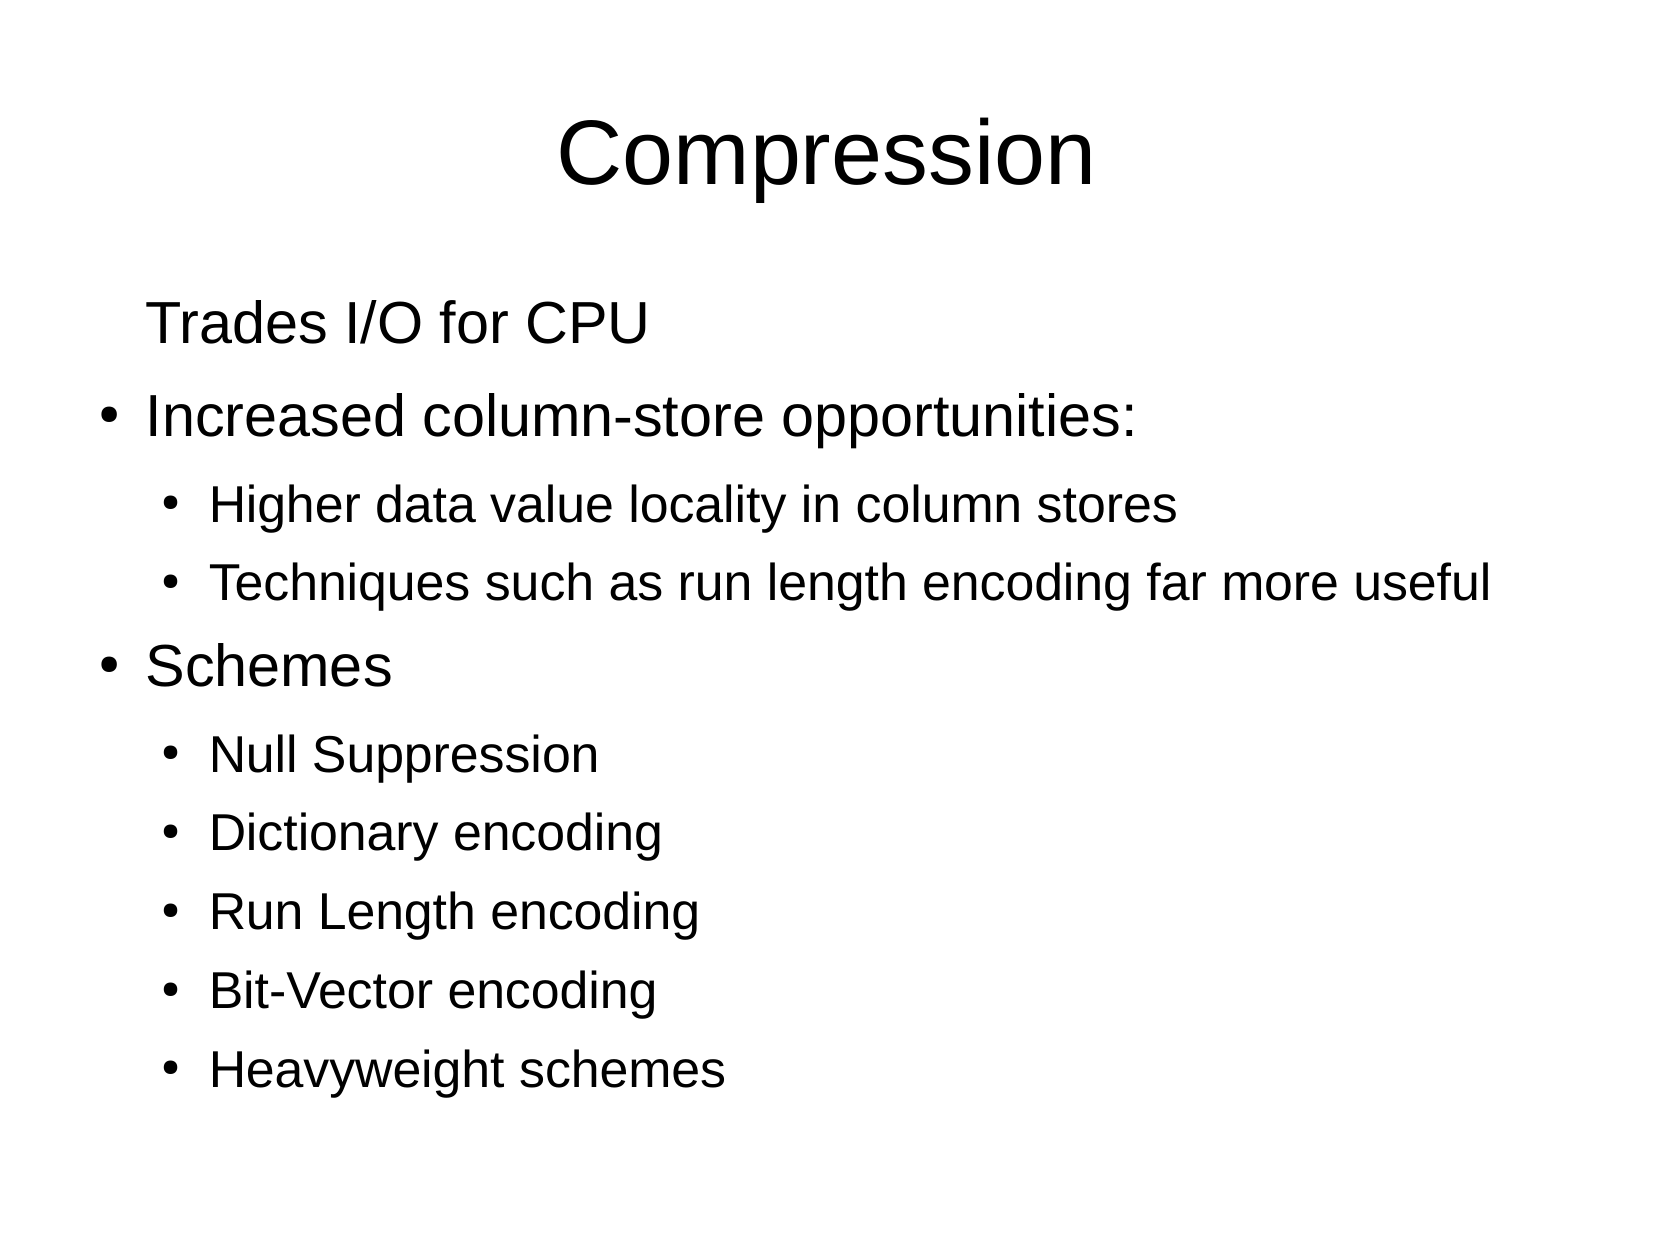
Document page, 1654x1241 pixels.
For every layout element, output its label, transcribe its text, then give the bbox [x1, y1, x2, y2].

title Compression [82, 56, 1571, 250]
list Trades I/O for CPU Increased column-store opportunities: Higher data value locality in column stores Techniques such as run length encoding far more useful Schemes Null Suppression Dictionary encoding Run Length encoding Bit-Vector encoding Heavyweight schemes [82, 290, 1571, 1109]
